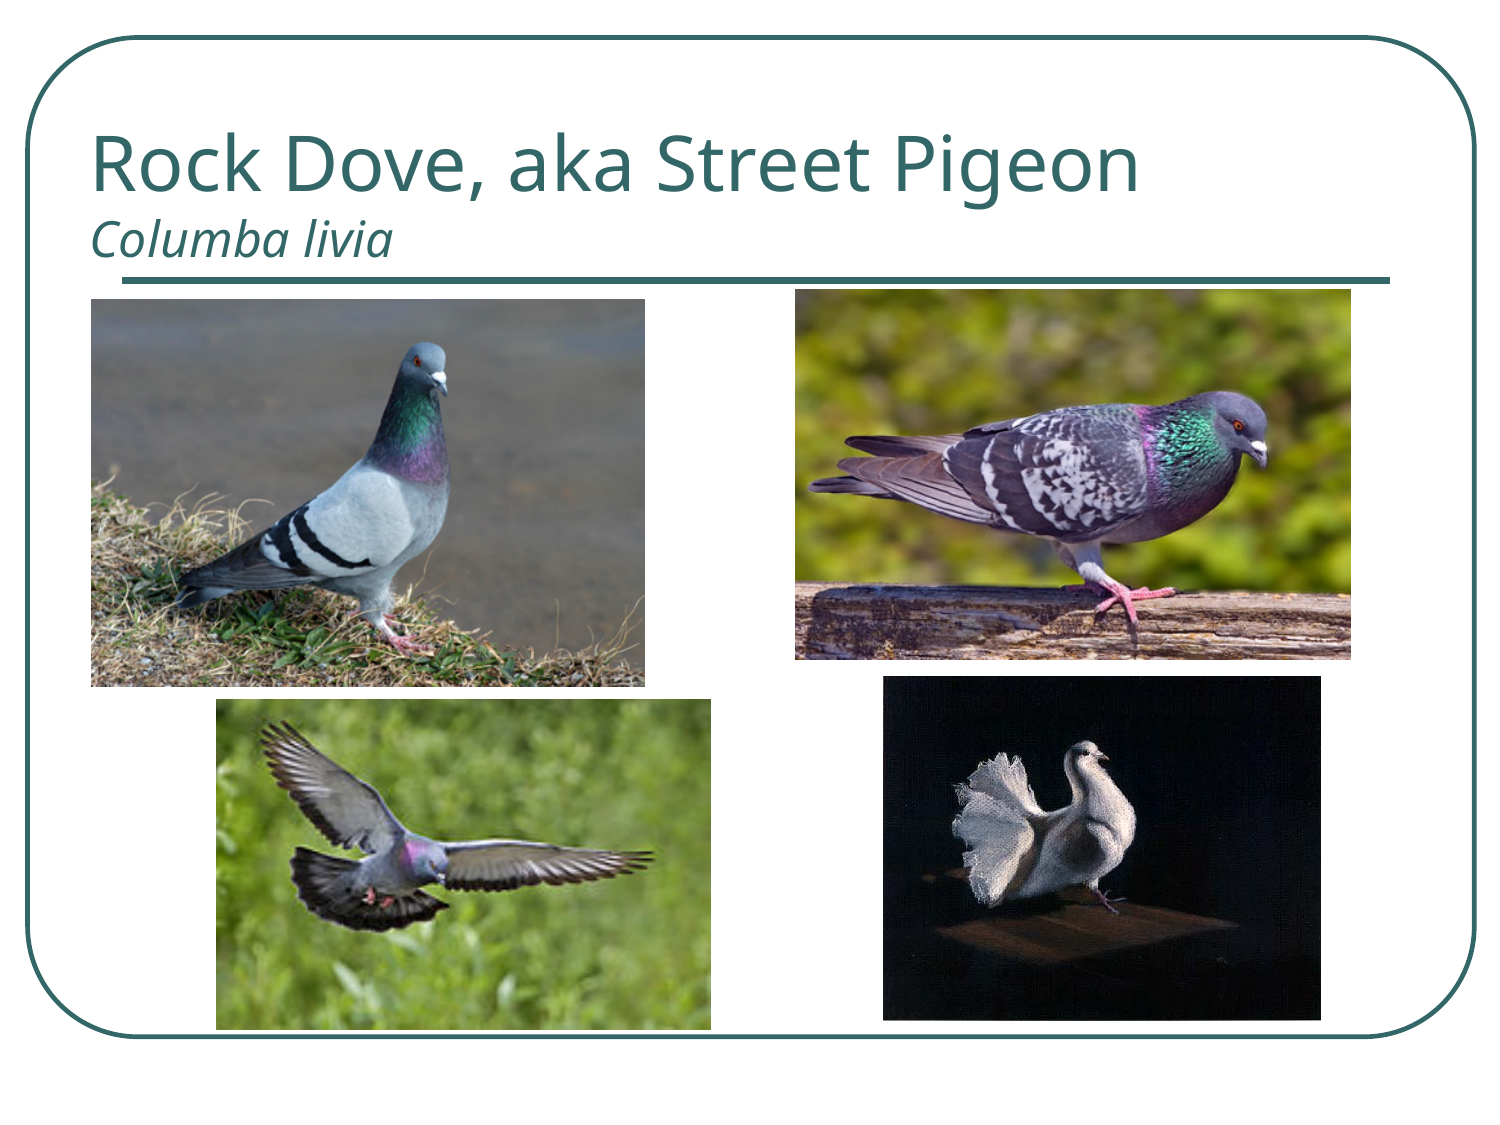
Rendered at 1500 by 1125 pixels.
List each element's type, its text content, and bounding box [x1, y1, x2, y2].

picture [91, 299, 645, 687]
title Rock Dove, aka Street Pigeon Columba livia [74, 87, 1388, 275]
picture [216, 699, 711, 1030]
picture [883, 676, 1321, 1021]
picture [795, 289, 1351, 660]
